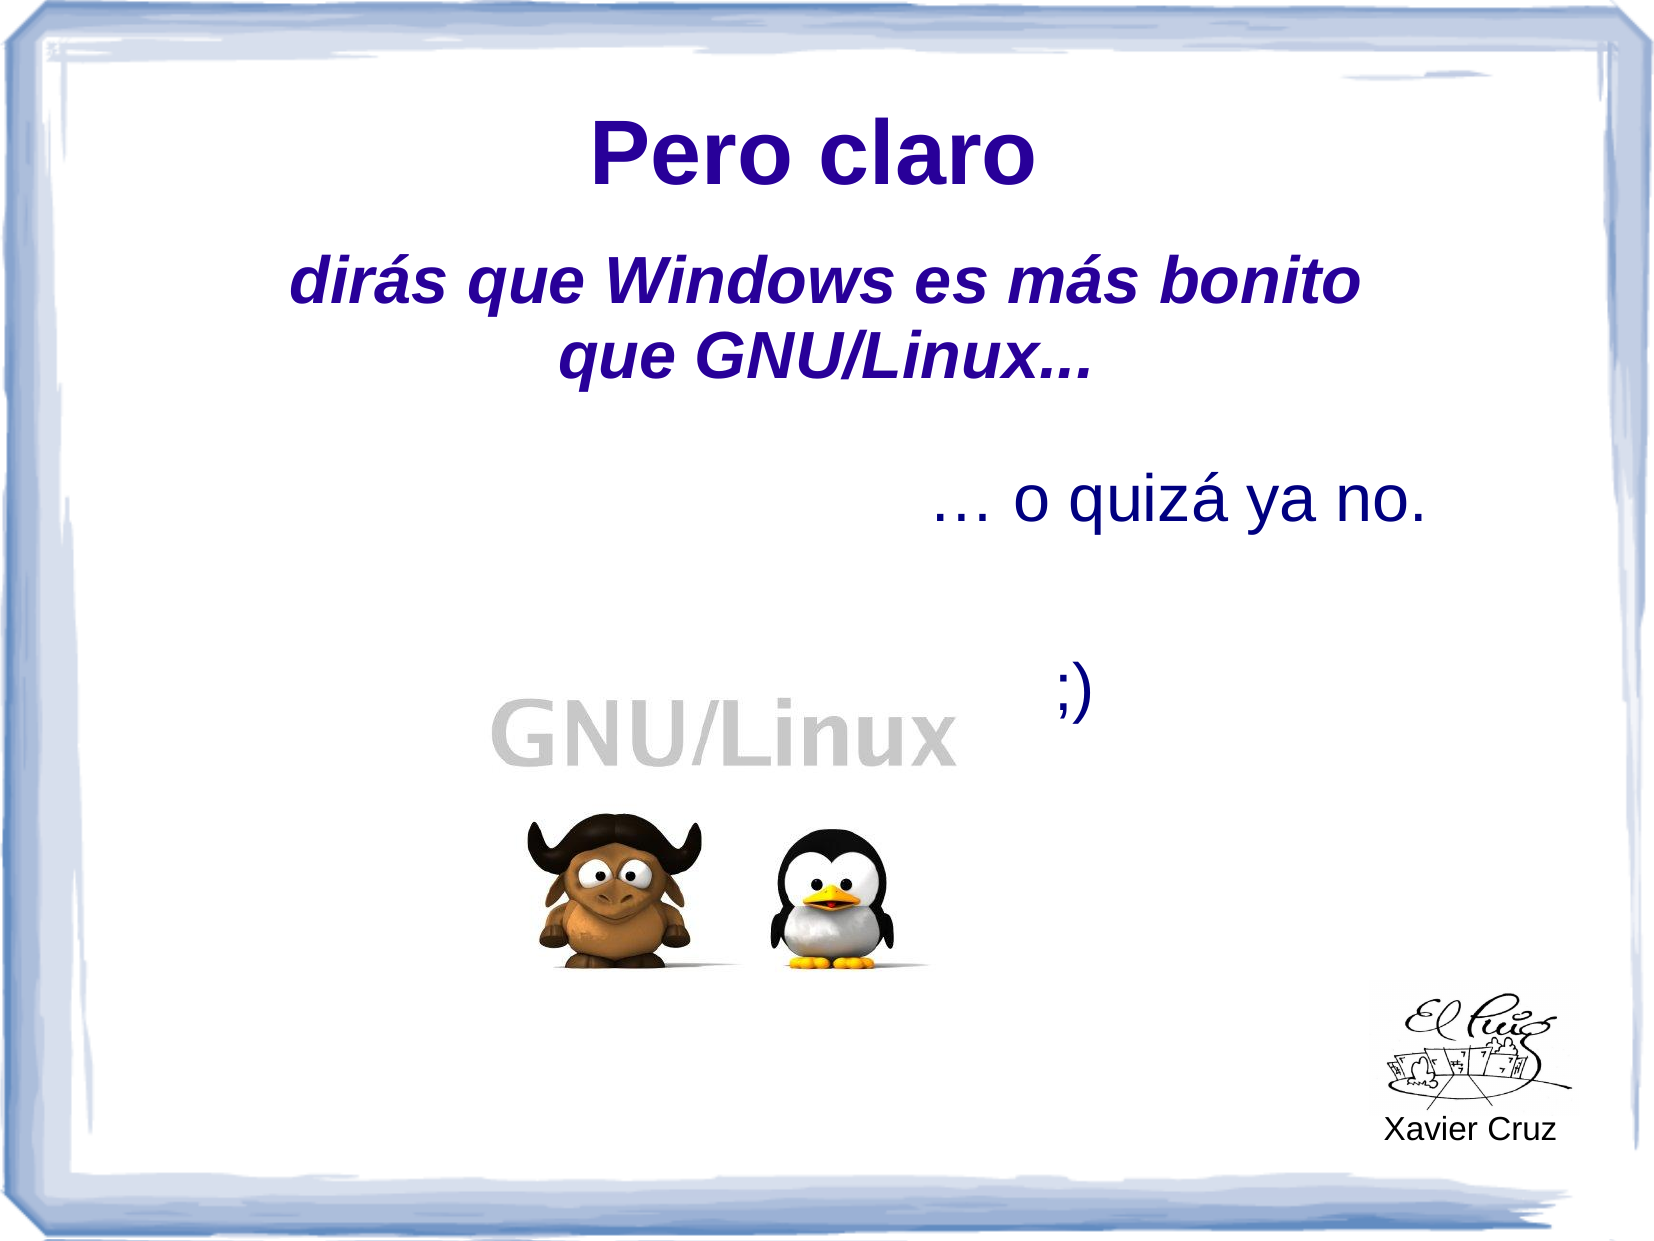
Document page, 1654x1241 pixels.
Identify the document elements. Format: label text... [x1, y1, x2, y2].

list … o quizá ya no. [814, 460, 1542, 556]
title Pero claro [82, 49, 1571, 257]
picture [0, 0, 1654, 1241]
subtitle dirás que Windows es más bonito que GNU/Linux... [270, 243, 1384, 393]
list ;) [921, 649, 1229, 745]
